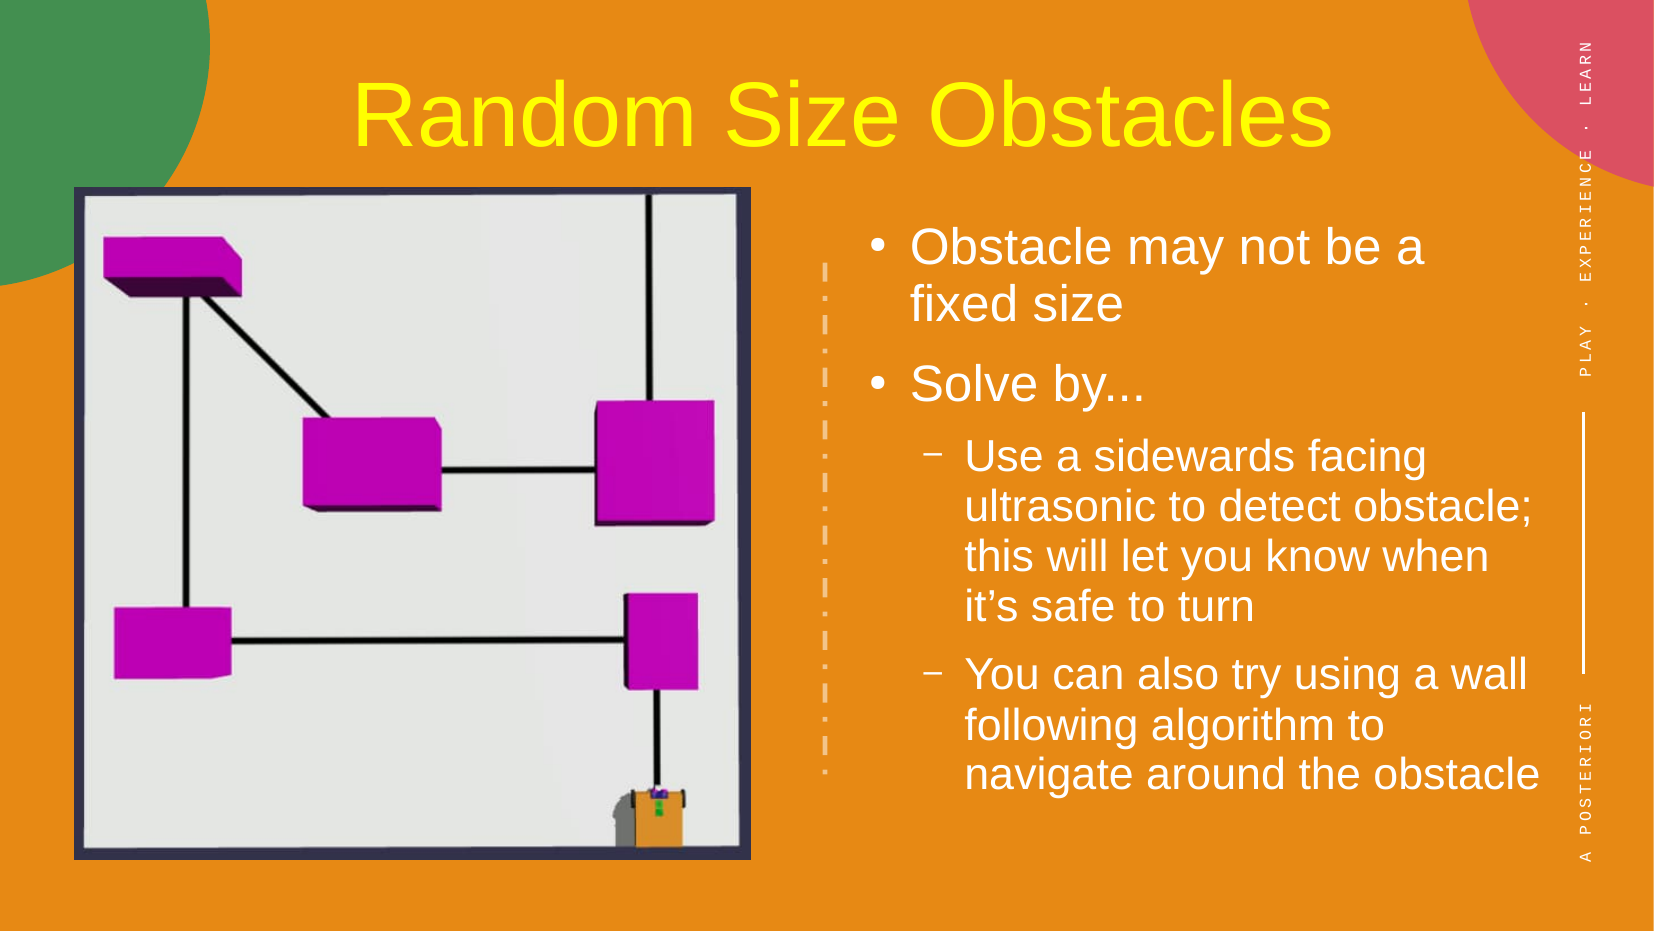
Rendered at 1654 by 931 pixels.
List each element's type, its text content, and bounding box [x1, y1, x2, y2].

picture [74, 187, 751, 861]
list Obstacle may not be a fixed size Solve by... Use a sidewards facing ultrasonic to detect obstacle; this will let you know when it’s safe to turn You can also try using a wall following algorithm to navigate around the obstacle [855, 217, 1544, 826]
title Random Size Obstacles [187, 37, 1501, 193]
